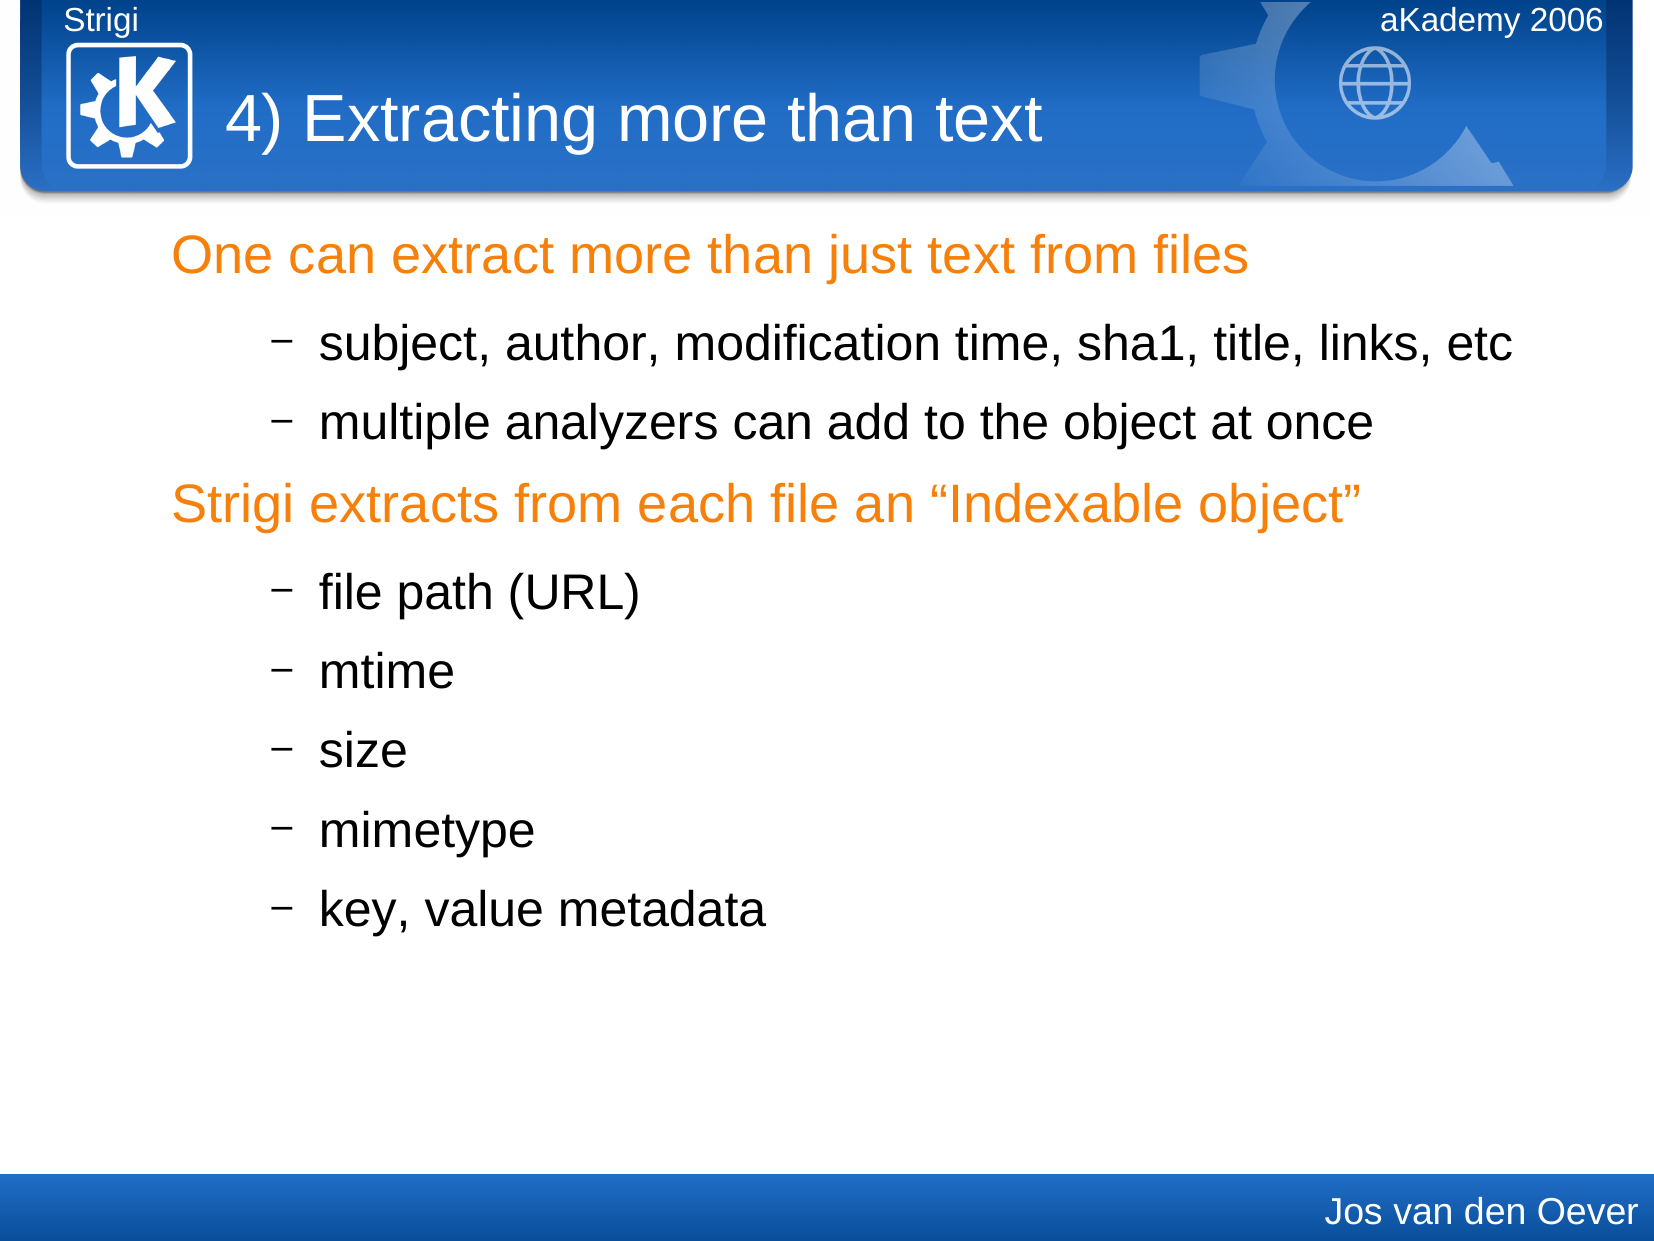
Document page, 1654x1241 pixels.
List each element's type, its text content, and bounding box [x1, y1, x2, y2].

title 4) Extracting more than text [225, 49, 1571, 188]
picture [0, 0, 1652, 216]
list One can extract more than just text from files subject, author, modification time, sha1, title, links, etc multiple analyzers can add to the object at once Strigi extracts from each file an “Indexable object” file path (URL) mtime size mimetype key, value metadata [82, 225, 1571, 1109]
